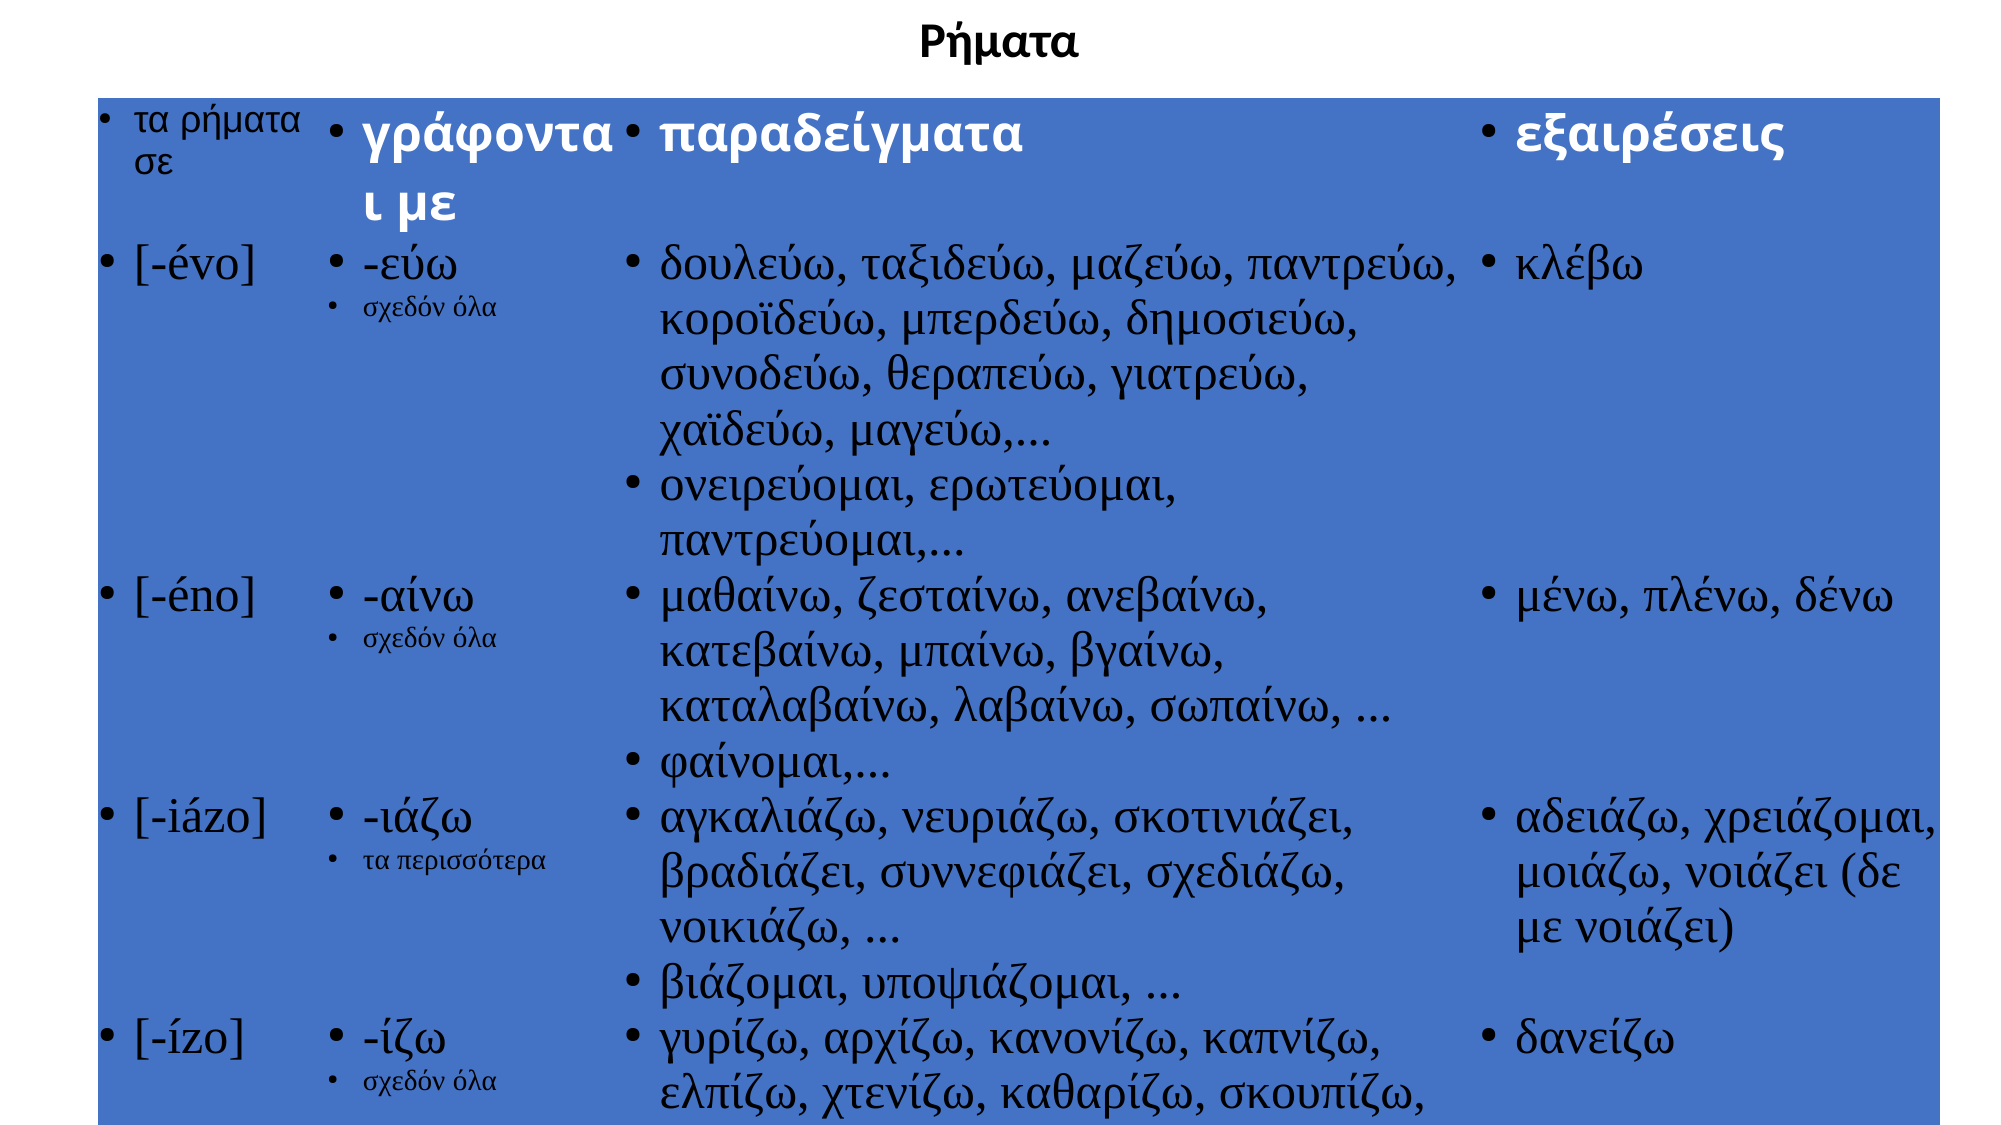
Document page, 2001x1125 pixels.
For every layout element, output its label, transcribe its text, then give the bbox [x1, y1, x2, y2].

table_cell -ίζω σχεδόν όλα [327, 1009, 624, 1125]
table_header παραδείγματα [624, 98, 1480, 235]
text_box Ρήματα [904, 0, 1096, 76]
table_cell -ιάζω τα περισσότερα [327, 788, 624, 1009]
table_cell αδειάζω, χρειάζομαι, μοιάζω, νοιάζει (δε με νοιάζει) [1480, 788, 1940, 1009]
table_header τα ρήματα σε [98, 98, 327, 235]
table_cell κλέβω [1480, 235, 1940, 567]
table_cell [-éno] [98, 567, 327, 788]
table_cell μαθαίνω, ζεσταίνω, ανεβαίνω, κατεβαίνω, μπαίνω, βγαίνω, καταλαβαίνω, λαβαίνω, σωπαίνω, ... φαίνομαι,... [624, 567, 1480, 788]
table_cell [-iázo] [98, 788, 327, 1009]
table_cell [-évo] [98, 235, 327, 567]
table_cell γυρίζω, αρχίζω, κανονίζω, καπνίζω, ελπίζω, χτενίζω, καθαρίζω, σκουπίζω, γαβγίζω, θυμίζω, φοβίζω, μαυρίζω, ασπρίζω, κοκκινίζω, μυρίζω,... φτερνίζομαι, ... [624, 1009, 1480, 1125]
table_header εξαιρέσεις [1480, 98, 1940, 235]
table_cell -αίνω σχεδόν όλα [327, 567, 624, 788]
table_cell δουλεύω, ταξιδεύω, μαζεύω, παντρεύω, κοροϊδεύω, μπερδεύω, δημοσιεύω, συνοδεύω, θεραπεύω, γιατρεύω, χαϊδεύω, μαγεύω,... ονειρεύομαι, ερωτεύομαι, παντρεύομαι,... [624, 235, 1480, 567]
table_cell δανείζω [1480, 1009, 1940, 1125]
table_cell -εύω σχεδόν όλα [327, 235, 624, 567]
table_cell [-ízo] [98, 1009, 327, 1125]
table_cell μένω, πλένω, δένω [1480, 567, 1940, 788]
table_cell αγκαλιάζω, νευριάζω, σκοτινιάζει, βραδιάζει, συννεφιάζει, σχεδιάζω, νοικιάζω, ... βιάζομαι, υποψιάζομαι, ... [624, 788, 1480, 1009]
table_header γράφονται με [327, 98, 624, 235]
